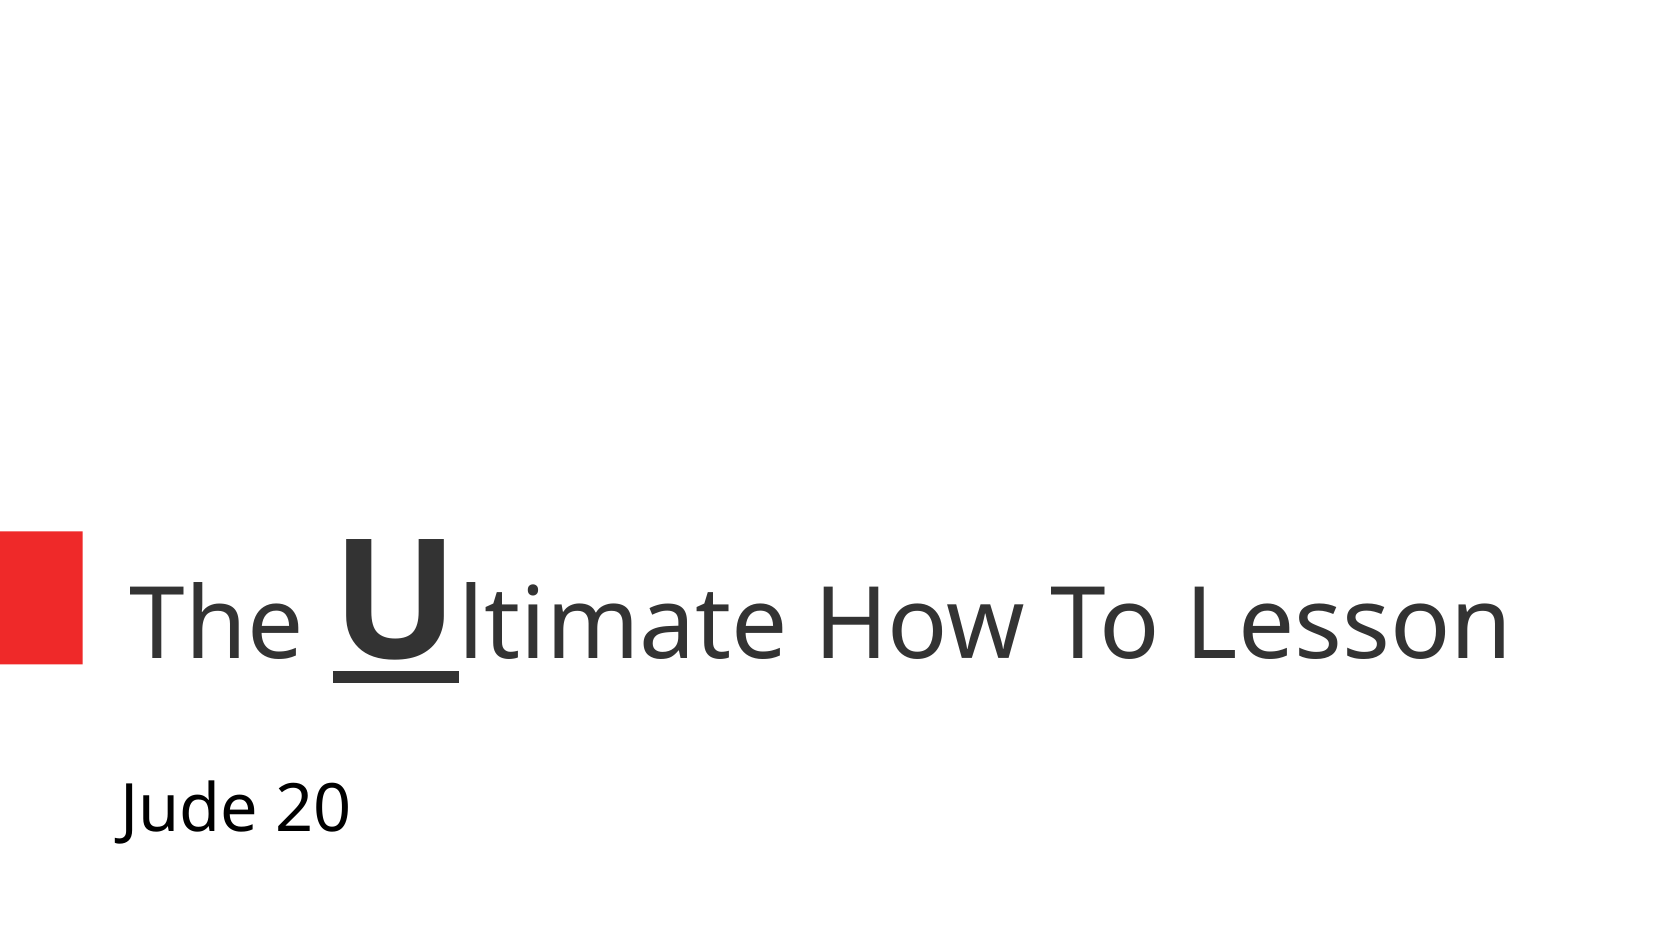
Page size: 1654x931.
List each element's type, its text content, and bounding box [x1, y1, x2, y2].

subtitle Jude 20 [120, 726, 1526, 886]
title The Ultimate How To Lesson [129, 411, 1606, 776]
